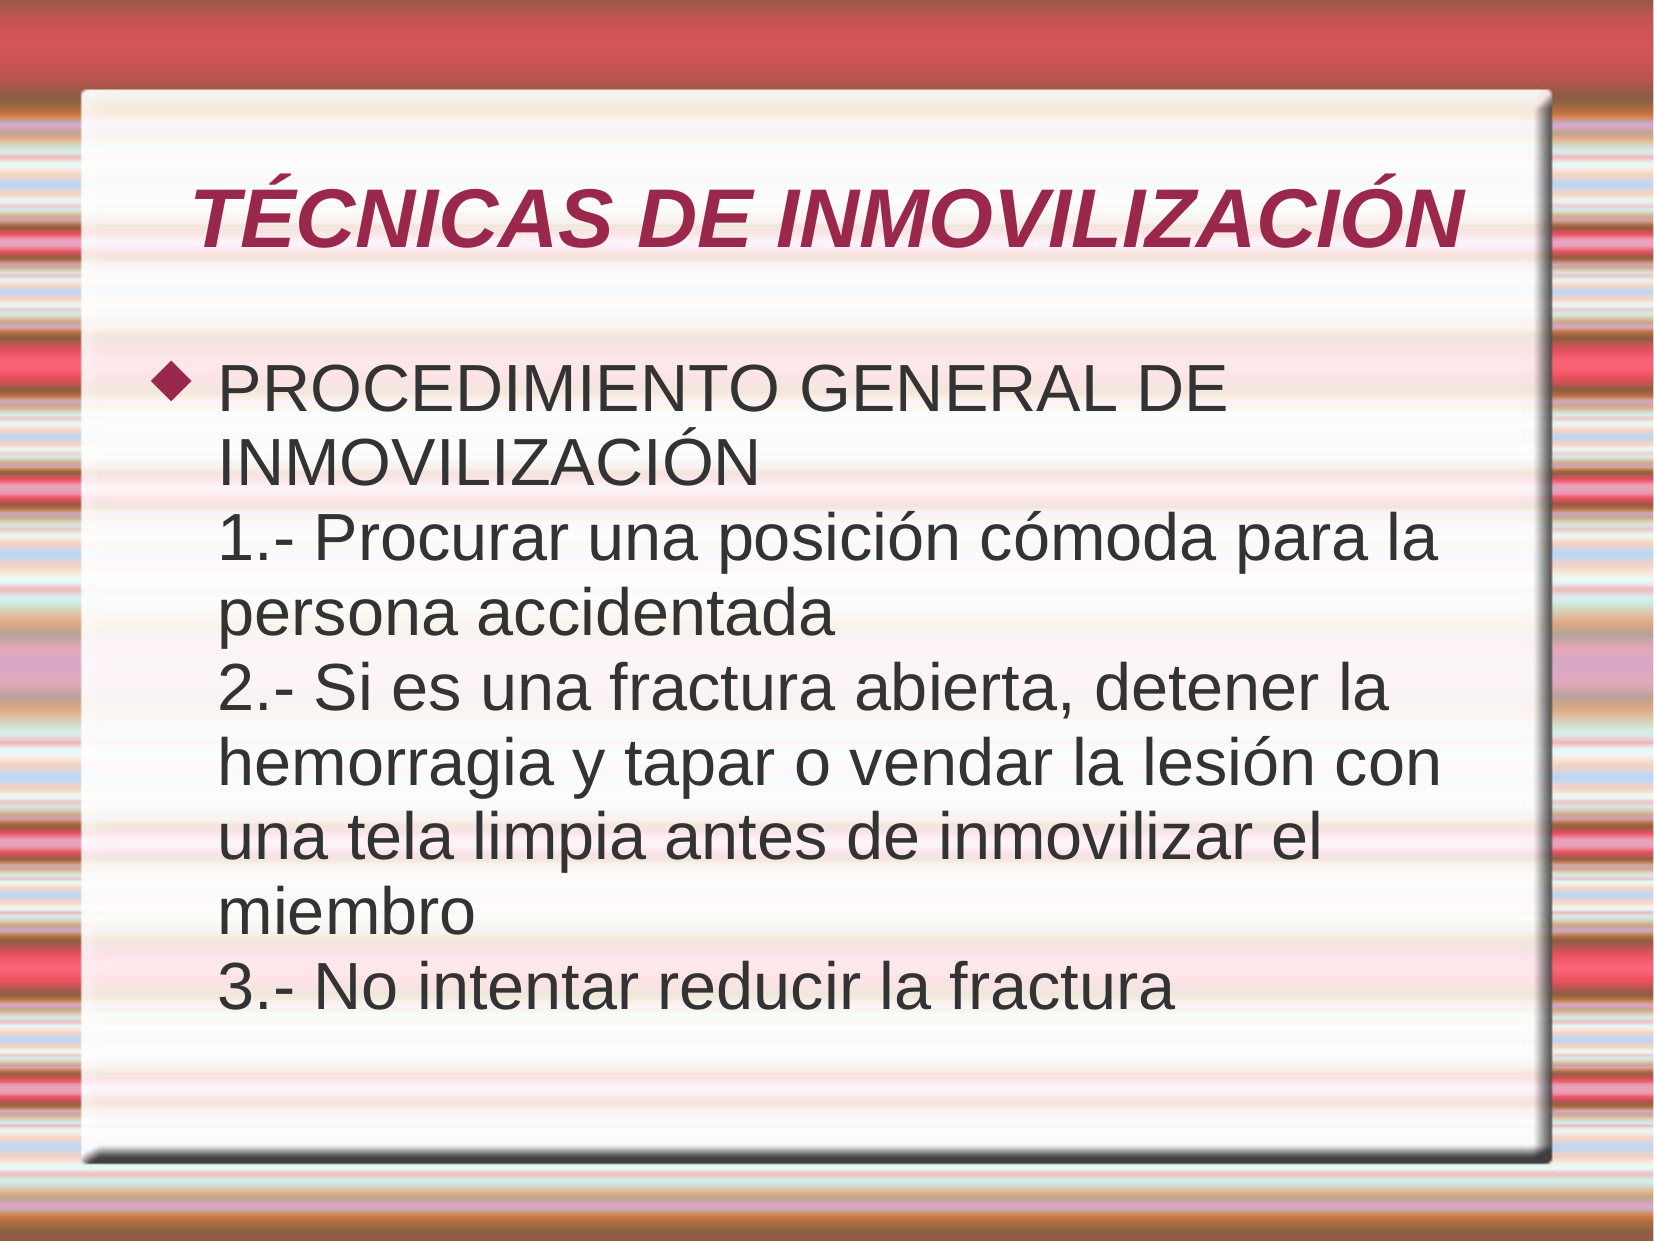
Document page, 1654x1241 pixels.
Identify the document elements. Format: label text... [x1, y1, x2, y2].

title TÉCNICAS DE INMOVILIZACIÓN [121, 114, 1534, 322]
list PROCEDIMIENTO GENERAL DE INMOVILIZACIÓN 1.- Procurar una posición cómoda para la persona accidentada 2.- Si es una fractura abierta, detener la hemorragia y tapar o vendar la lesión con una tela limpia antes de inmovilizar el miembro 3.- No intentar reducir la fractura [134, 350, 1516, 1132]
picture [0, 0, 1654, 1241]
